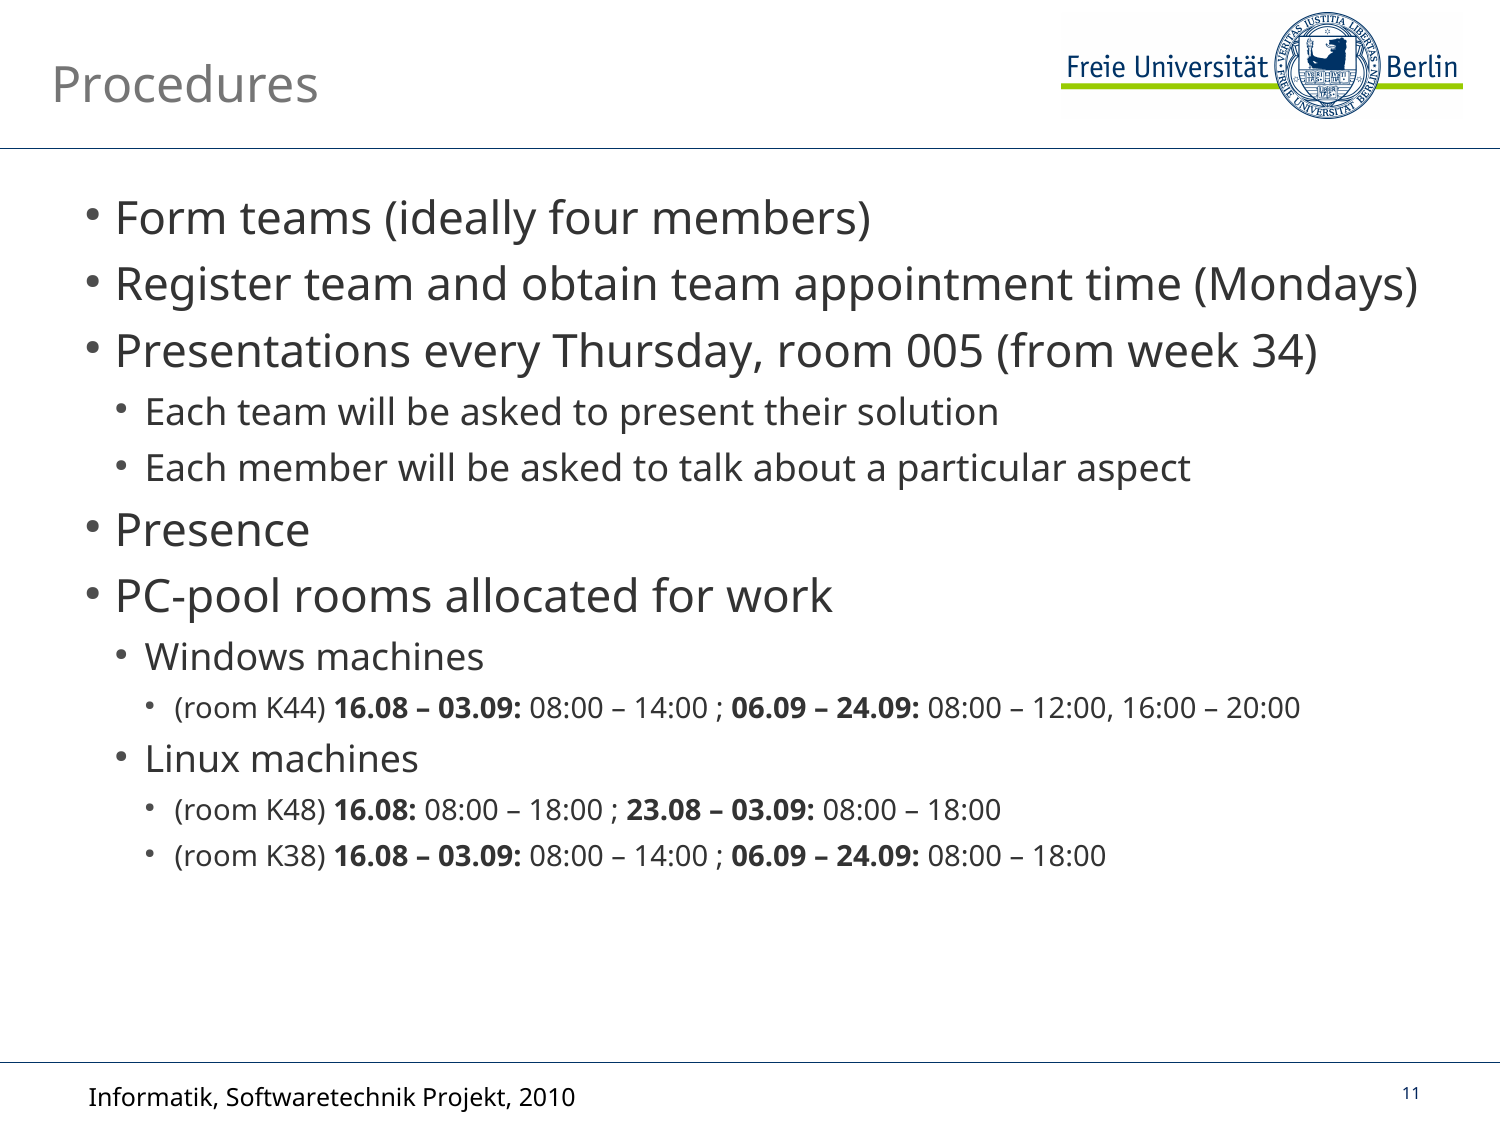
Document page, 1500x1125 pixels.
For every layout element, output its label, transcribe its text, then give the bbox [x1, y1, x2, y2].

title Procedures [51, 61, 1238, 113]
picture [1061, 12, 1463, 119]
list Form teams (ideally four members) Register team and obtain team appointment time (Mondays) Presentations every Thursday, room 005 (from week 34) Each team will be asked to present their solution Each member will be asked to talk about a particular aspect Presence PC-pool rooms allocated for work Windows machines (room K44) 16.08 – 03.09: 08:00 – 14:00 ; 06.09 – 24.09: 08:00 – 12:00, 16:00 – 20:00 Linux machines (room K48) 16.08: 08:00 – 18:00 ; 23.08 – 03.09: 08:00 – 18:00 (room K38) 16.08 – 03.09: 08:00 – 14:00 ; 06.09 – 24.09: 08:00 – 18:00 [54, 187, 1426, 1051]
